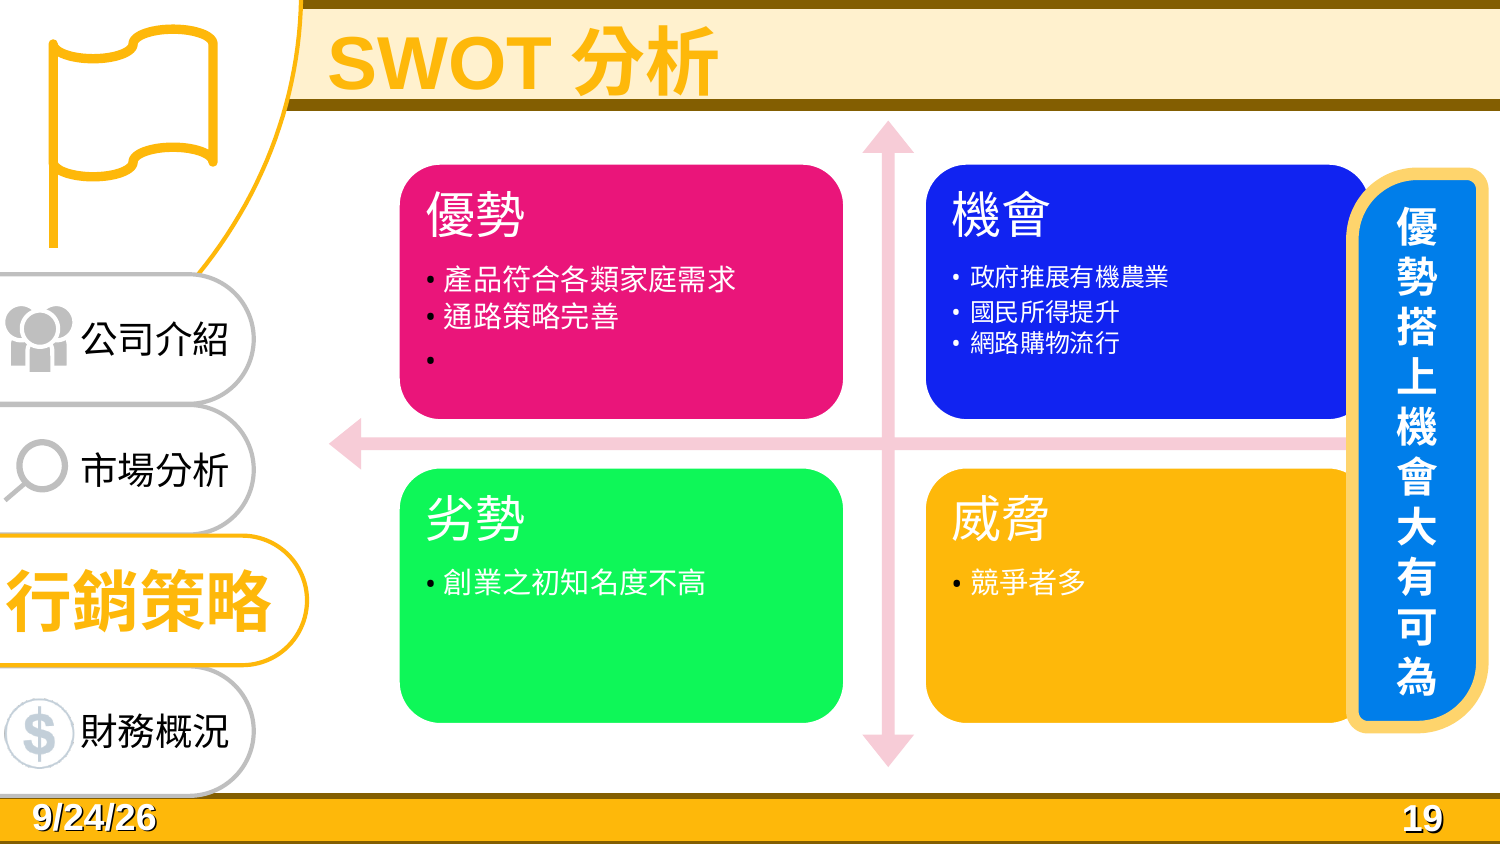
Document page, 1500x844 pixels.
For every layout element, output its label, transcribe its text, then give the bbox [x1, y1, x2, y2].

text_box 機會 政府推展有機農業 國民所得提升 網路購物流行 [923, 162, 1370, 422]
text_box 劣勢 創業之初知名度不高 [397, 466, 846, 726]
text_box 威脅 競爭者多 [923, 466, 1353, 726]
text_box 2017/10/27 [16, 784, 367, 830]
text_box 19 [1386, 786, 1500, 832]
text_box [328, 120, 1352, 768]
text_box SWOT分析 [312, 6, 722, 113]
text_box 優勢搭上機會大有可為 [1352, 173, 1483, 728]
text_box 優勢 產品符合各類家庭需求 通路策略完善 [397, 162, 846, 422]
